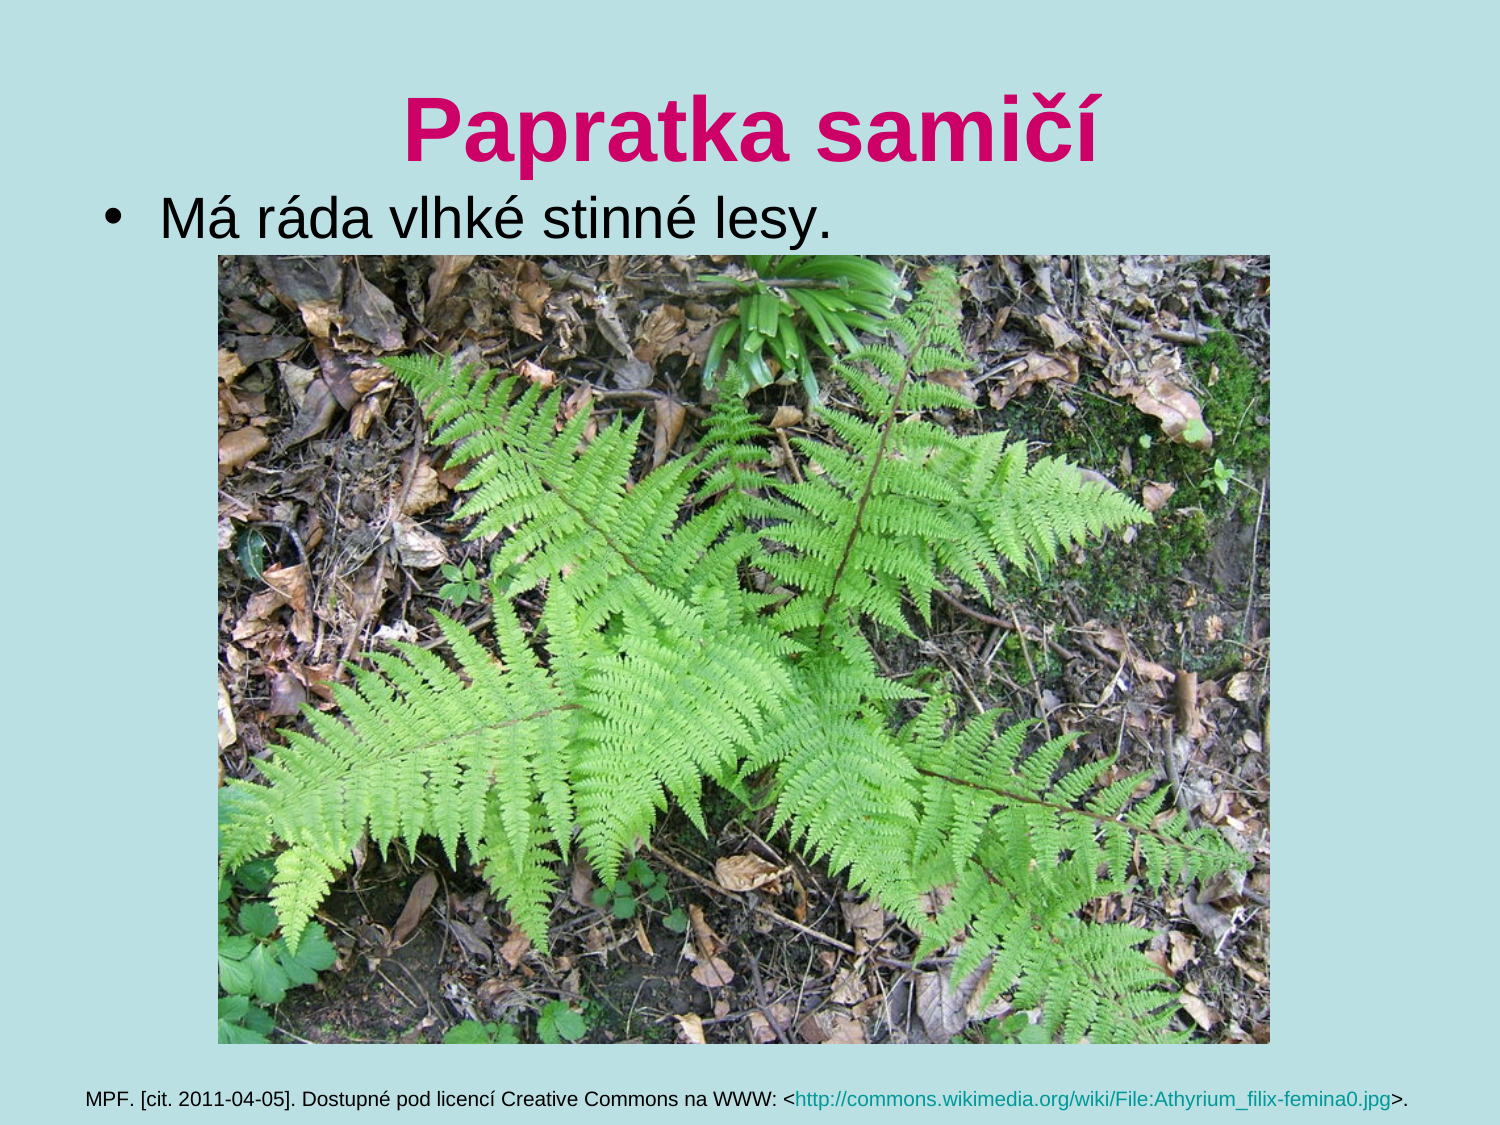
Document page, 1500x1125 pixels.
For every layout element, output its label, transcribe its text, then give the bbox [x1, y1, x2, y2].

picture [218, 255, 1270, 1044]
text_box MPF. [cit. 2011-04-05]. Dostupné pod licencí Creative Commons na WWW: <http://commons.wikimedia.org/wiki/File:Athyrium_filix-femina0.jpg>. [0, 1077, 1500, 1119]
title Papratka samičí [76, 30, 1427, 219]
list Má ráda vlhké stinné lesy. [88, 172, 1414, 343]
